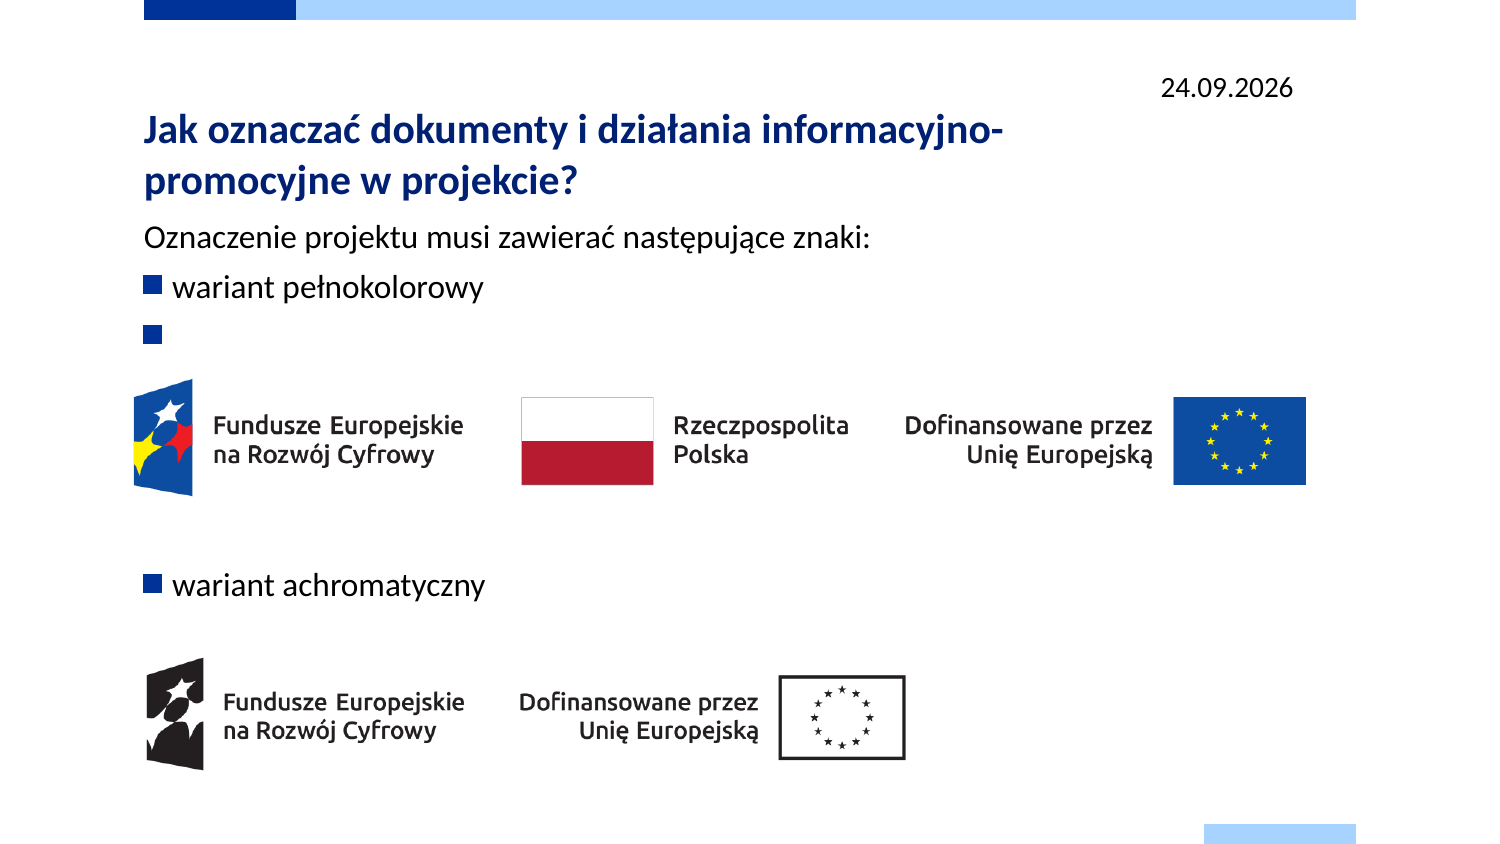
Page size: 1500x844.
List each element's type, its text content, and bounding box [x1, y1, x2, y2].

picture [106, 349, 1331, 523]
title Jak oznaczać dokumenty i działania informacyjno- promocyjne w projekcie? [143, 100, 1357, 220]
list Oznaczenie projektu musi zawierać następujące znaki: wariant pełnokolorowy wariant achromatyczny [143, 220, 1357, 744]
picture [128, 635, 926, 787]
text_box 21.10.2024 [1145, 60, 1347, 102]
